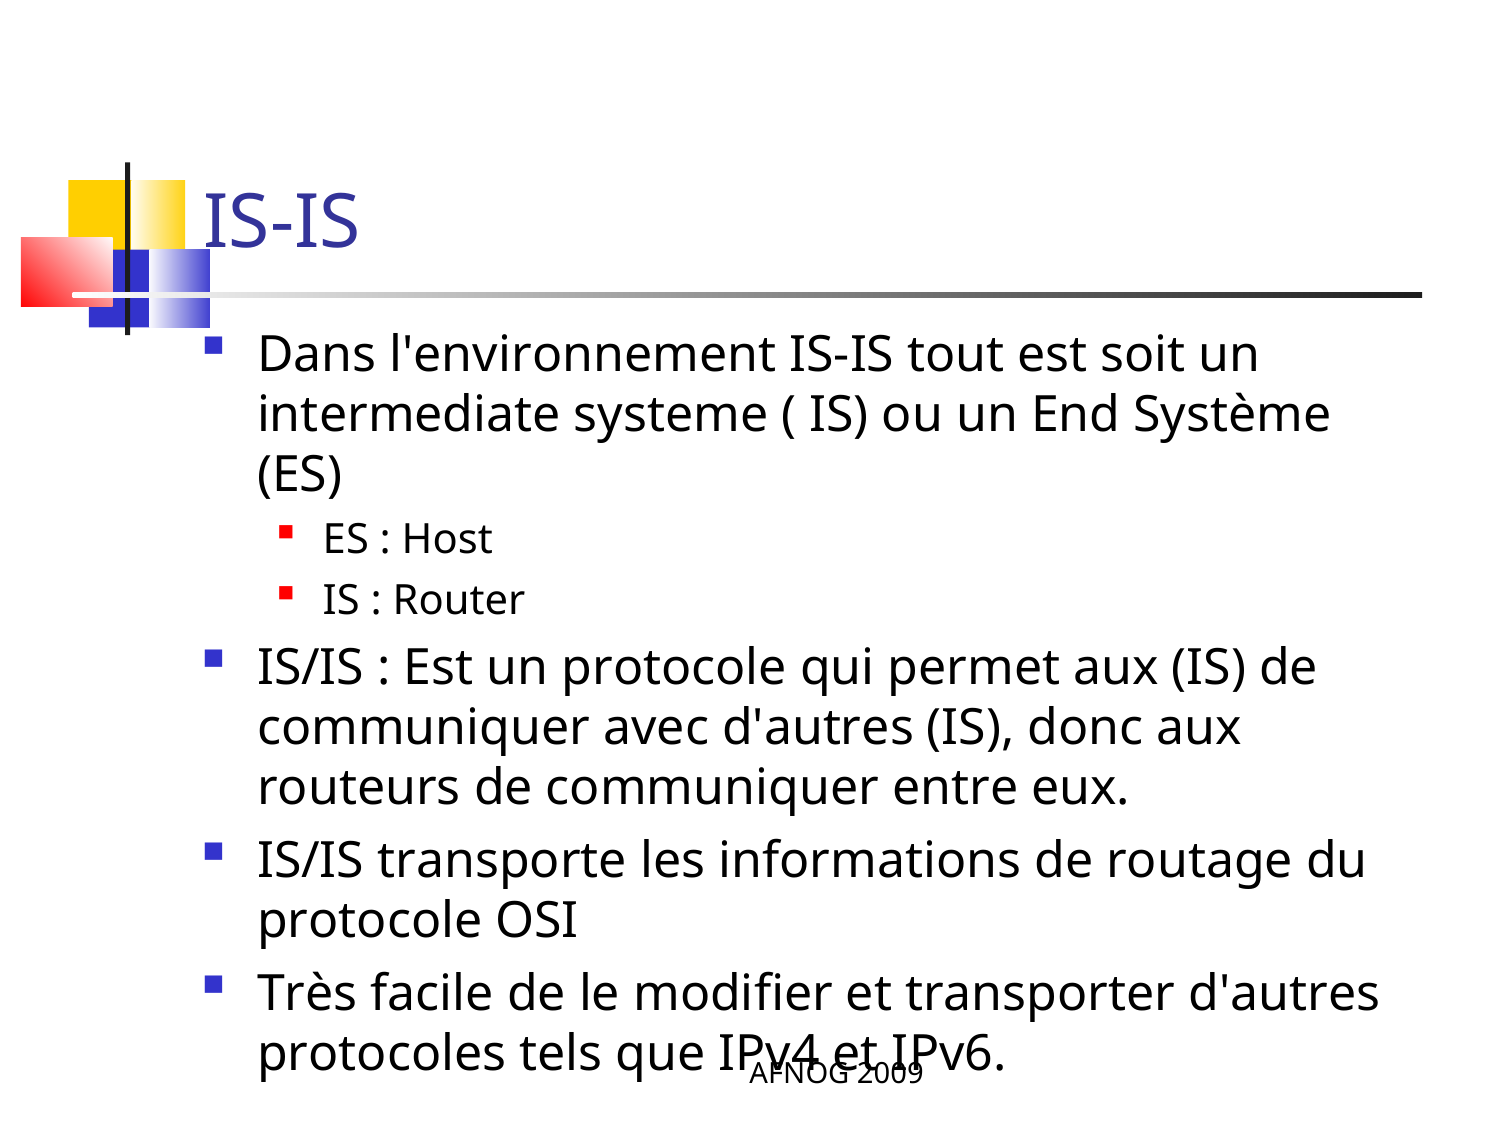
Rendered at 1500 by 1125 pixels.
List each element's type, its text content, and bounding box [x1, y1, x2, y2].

list Dans l'environnement IS-IS tout est soit un intermediate systeme ( IS) ou un End Système (ES)‏ ES : Host IS : Router IS/IS : Est un protocole qui permet aux (IS) de communiquer avec d'autres (IS), donc aux routeurs de communiquer entre eux. IS/IS transporte les informations de routage du protocole OSI Très facile de le modifier et transporter d'autres protocoles tels que IPv4 et IPv6. [187, 315, 1432, 1018]
title IS-IS [188, 35, 1468, 276]
